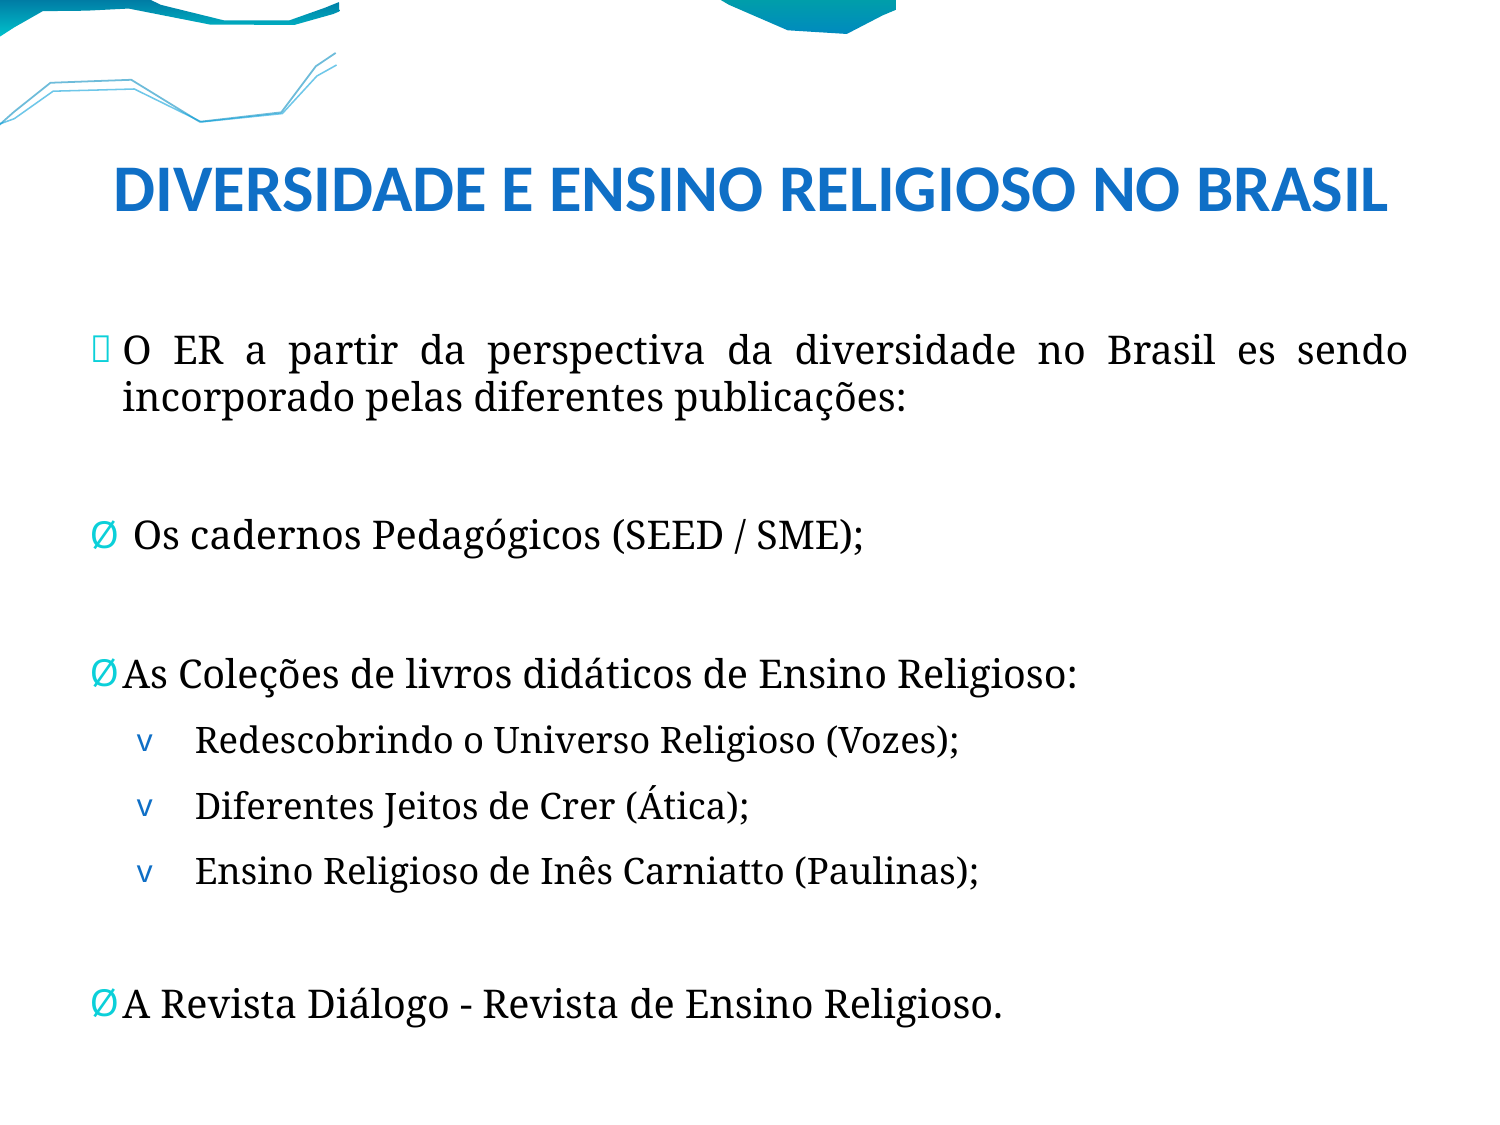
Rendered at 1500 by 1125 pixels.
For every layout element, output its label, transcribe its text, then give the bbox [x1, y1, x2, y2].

title DIVERSIDADE E ENSINO RELIGIOSO NO BRASIL [76, 137, 1427, 219]
list O ER a partir da perspectiva da diversidade no Brasil es sendo incorporado pelas diferentes publicações: Os cadernos Pedagógicos (SEED / SME); As Coleções de livros didáticos de Ensino Religioso: Redescobrindo o Universo Religioso (Vozes); Diferentes Jeitos de Crer (Ática); Ensino Religioso de Inês Carniatto (Paulinas); A Revista Diálogo - Revista de Ensino Religioso. [75, 317, 1425, 1038]
